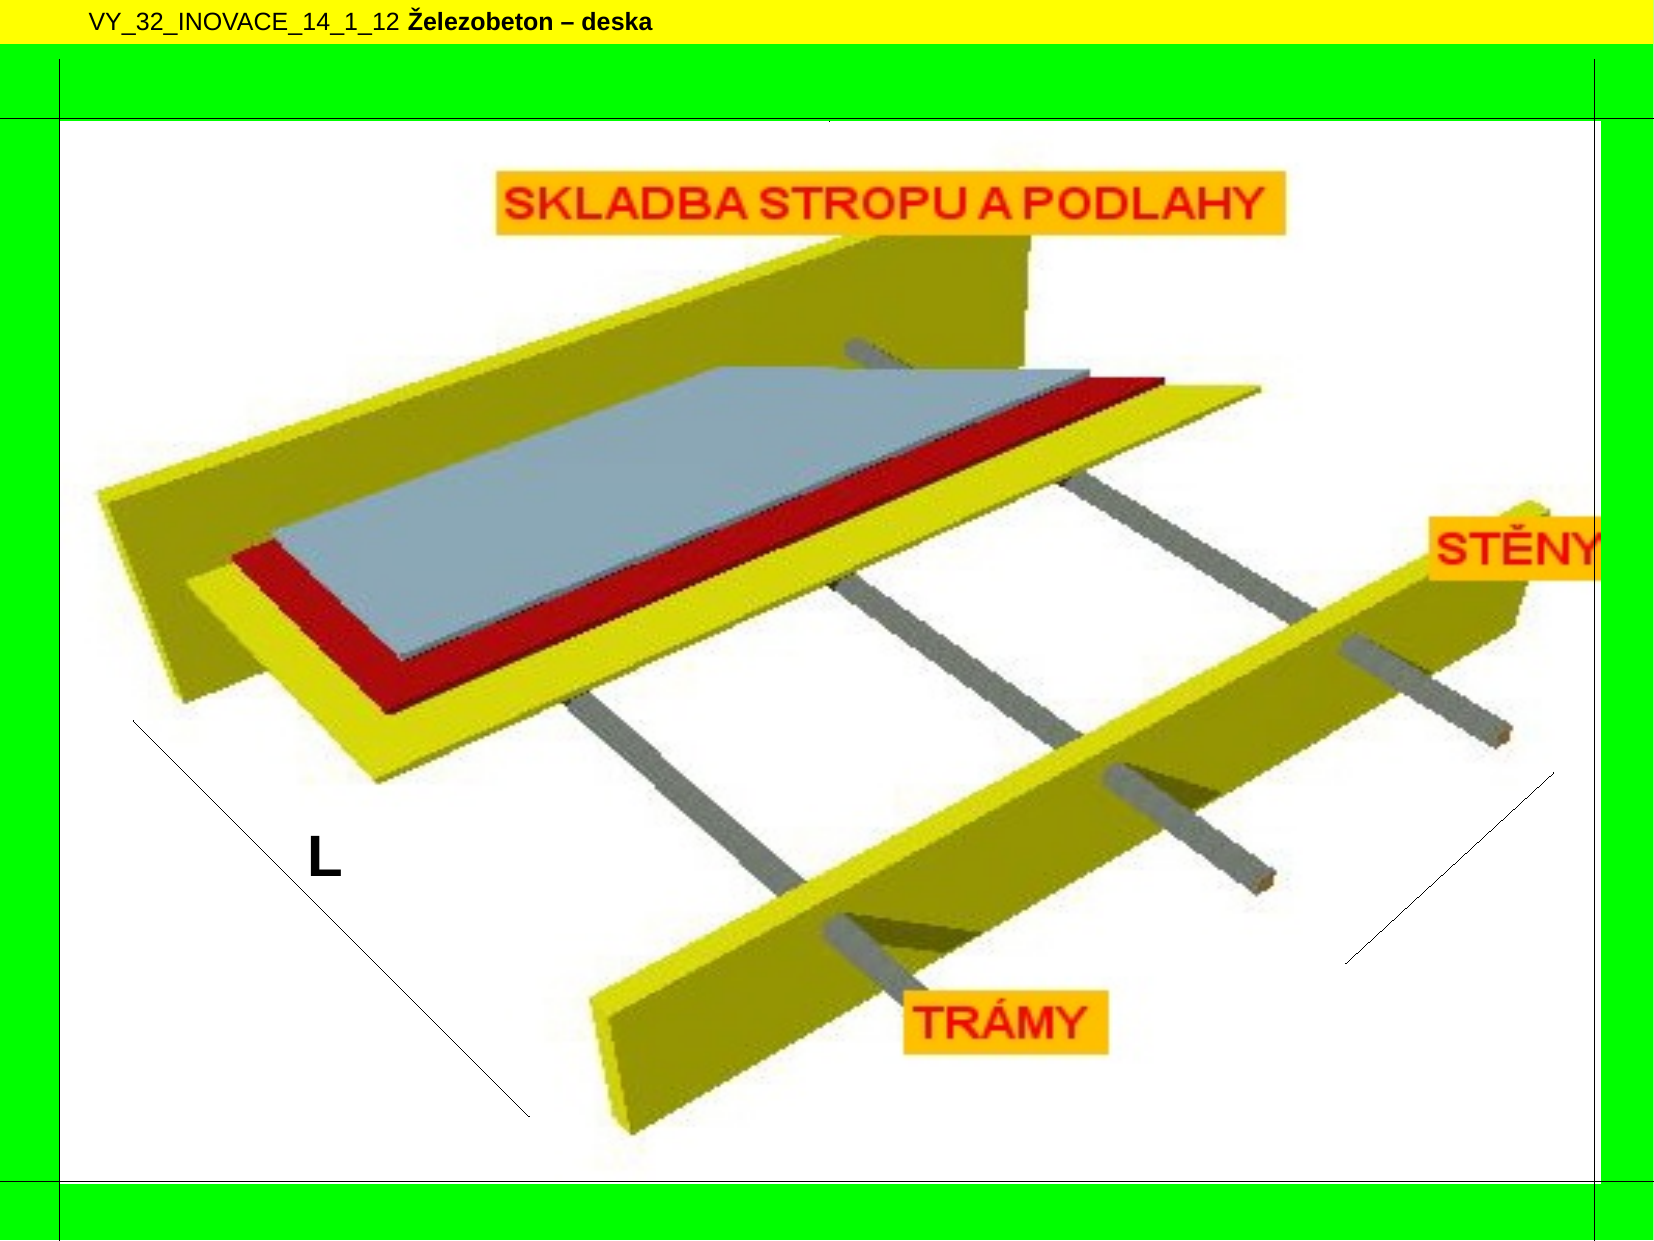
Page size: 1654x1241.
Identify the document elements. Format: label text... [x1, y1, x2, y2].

picture [60, 121, 1594, 1181]
picture [1595, 121, 1601, 1181]
text_box VY_32_INOVACE_14_1_12 Železobeton – deska [0, 0, 1654, 44]
text_box L [292, 815, 516, 898]
